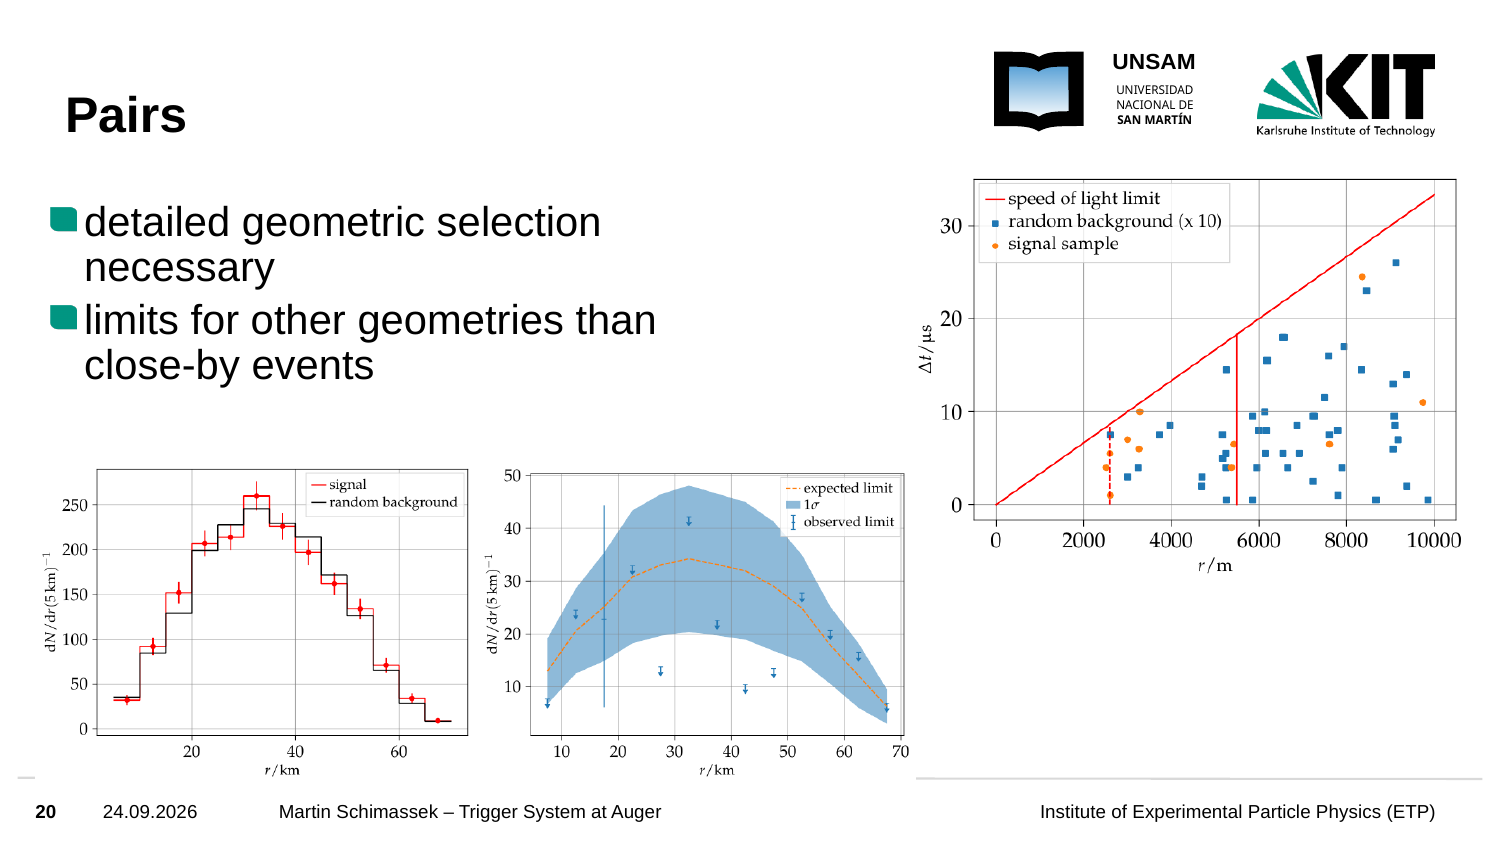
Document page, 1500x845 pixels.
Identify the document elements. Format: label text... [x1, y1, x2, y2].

picture [1257, 54, 1435, 137]
slide_number 01.11.2021 [102, 790, 272, 844]
title Pairs [64, 48, 1192, 144]
picture [35, 164, 1471, 790]
slide_number <number> [35, 790, 89, 844]
list detailed geometric selection necessary limits for other geometries than close-by events [50, 200, 721, 452]
